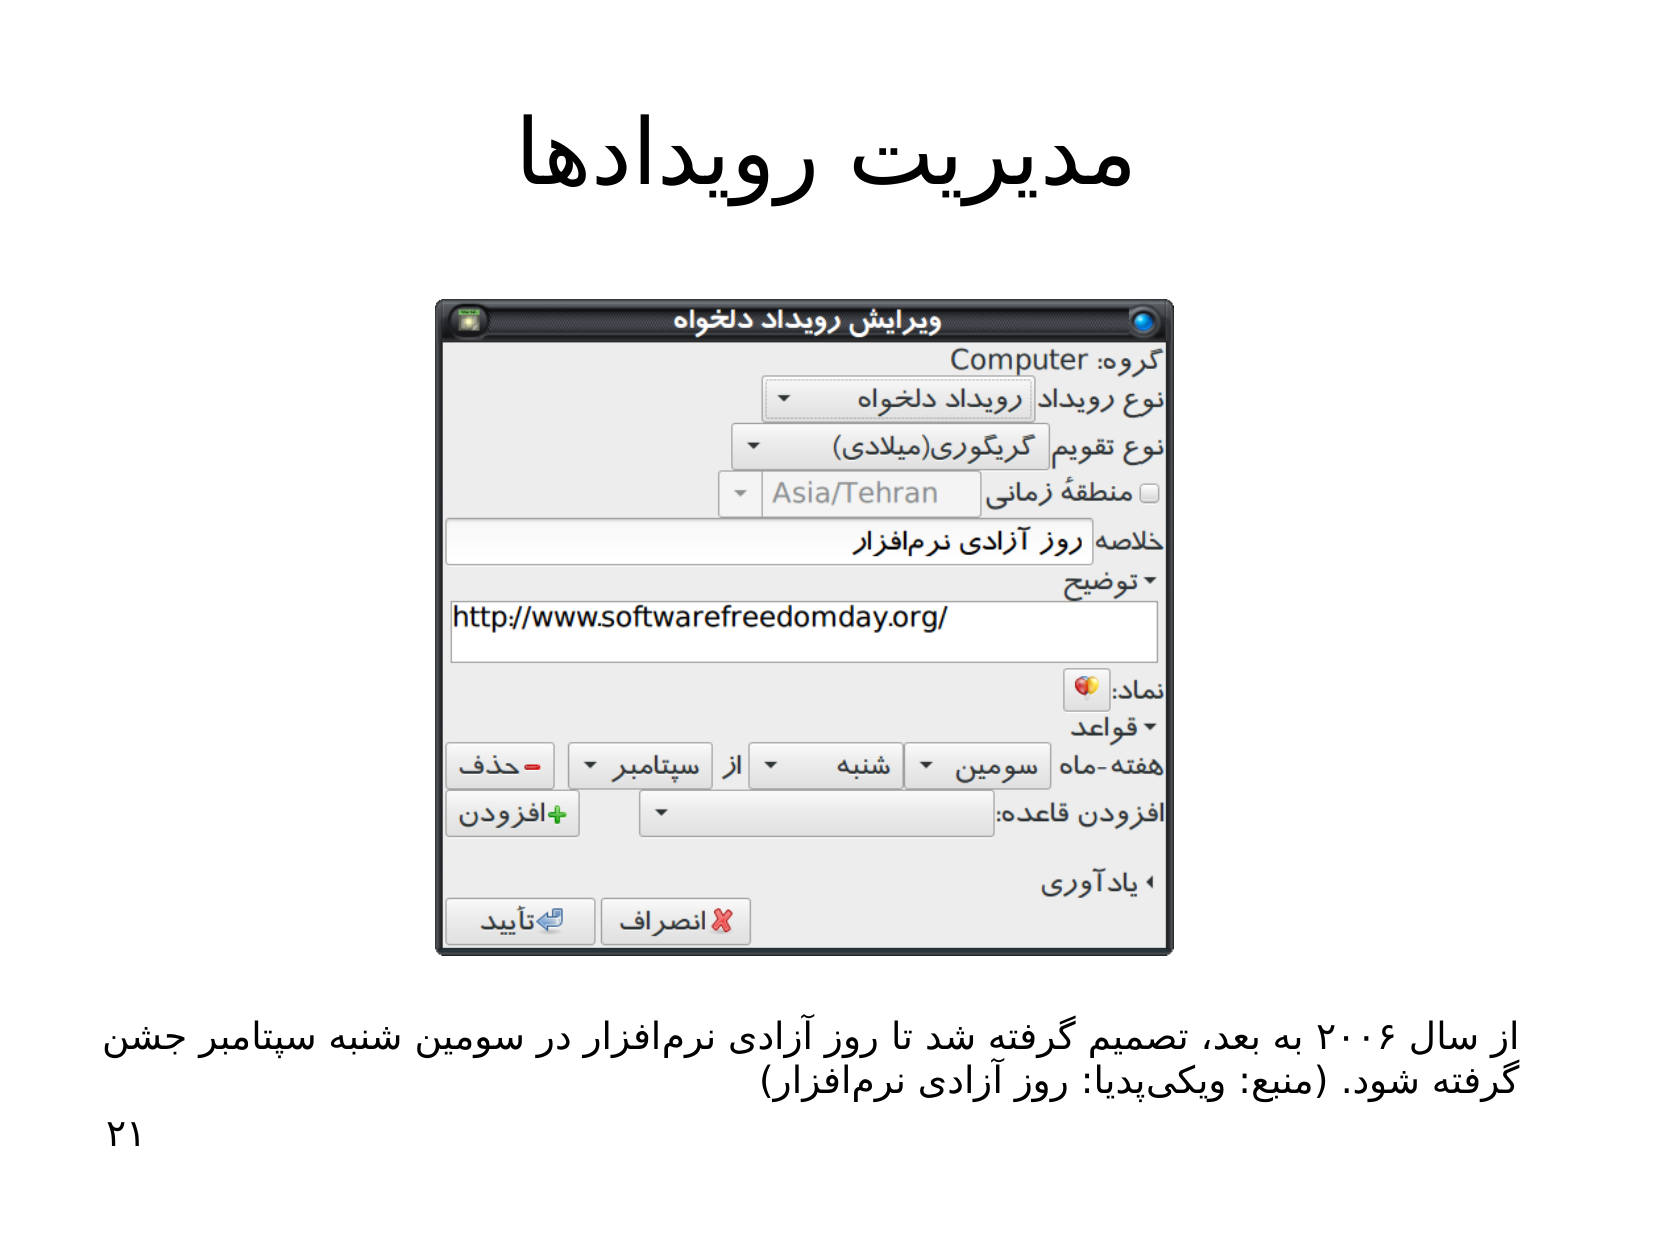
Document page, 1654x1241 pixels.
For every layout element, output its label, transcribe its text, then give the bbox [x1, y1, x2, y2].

picture [435, 299, 1174, 956]
text_box از سال ۲۰۰۶ به بعد، تصمیم گرفته شد تا روز آزادی نرم‌افزار در سومین شنبه سپتامبر جشن گرفته شود. (منبع: ویکی‌پدیا: روز آزادی نرم‌افزار) [87, 1007, 1576, 1167]
text_box ۲۱ [91, 1104, 159, 1175]
title مدیریت رویدادها [82, 49, 1571, 257]
